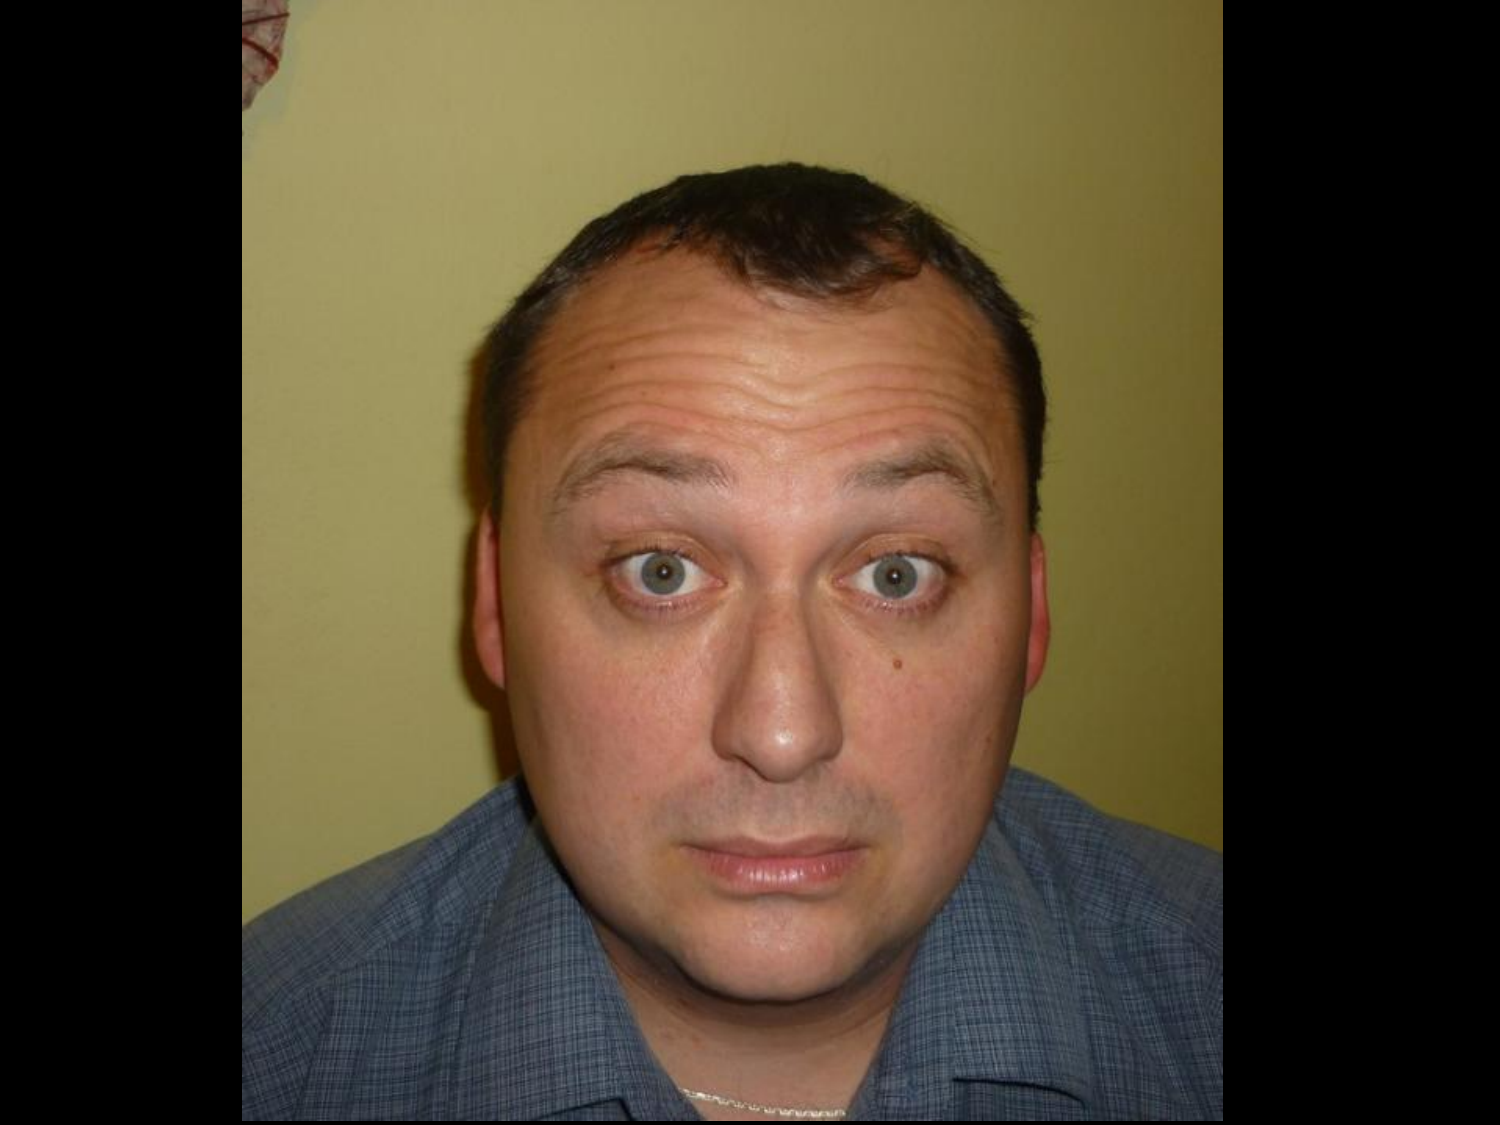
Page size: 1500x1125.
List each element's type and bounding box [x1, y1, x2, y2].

picture [242, 0, 1223, 1121]
